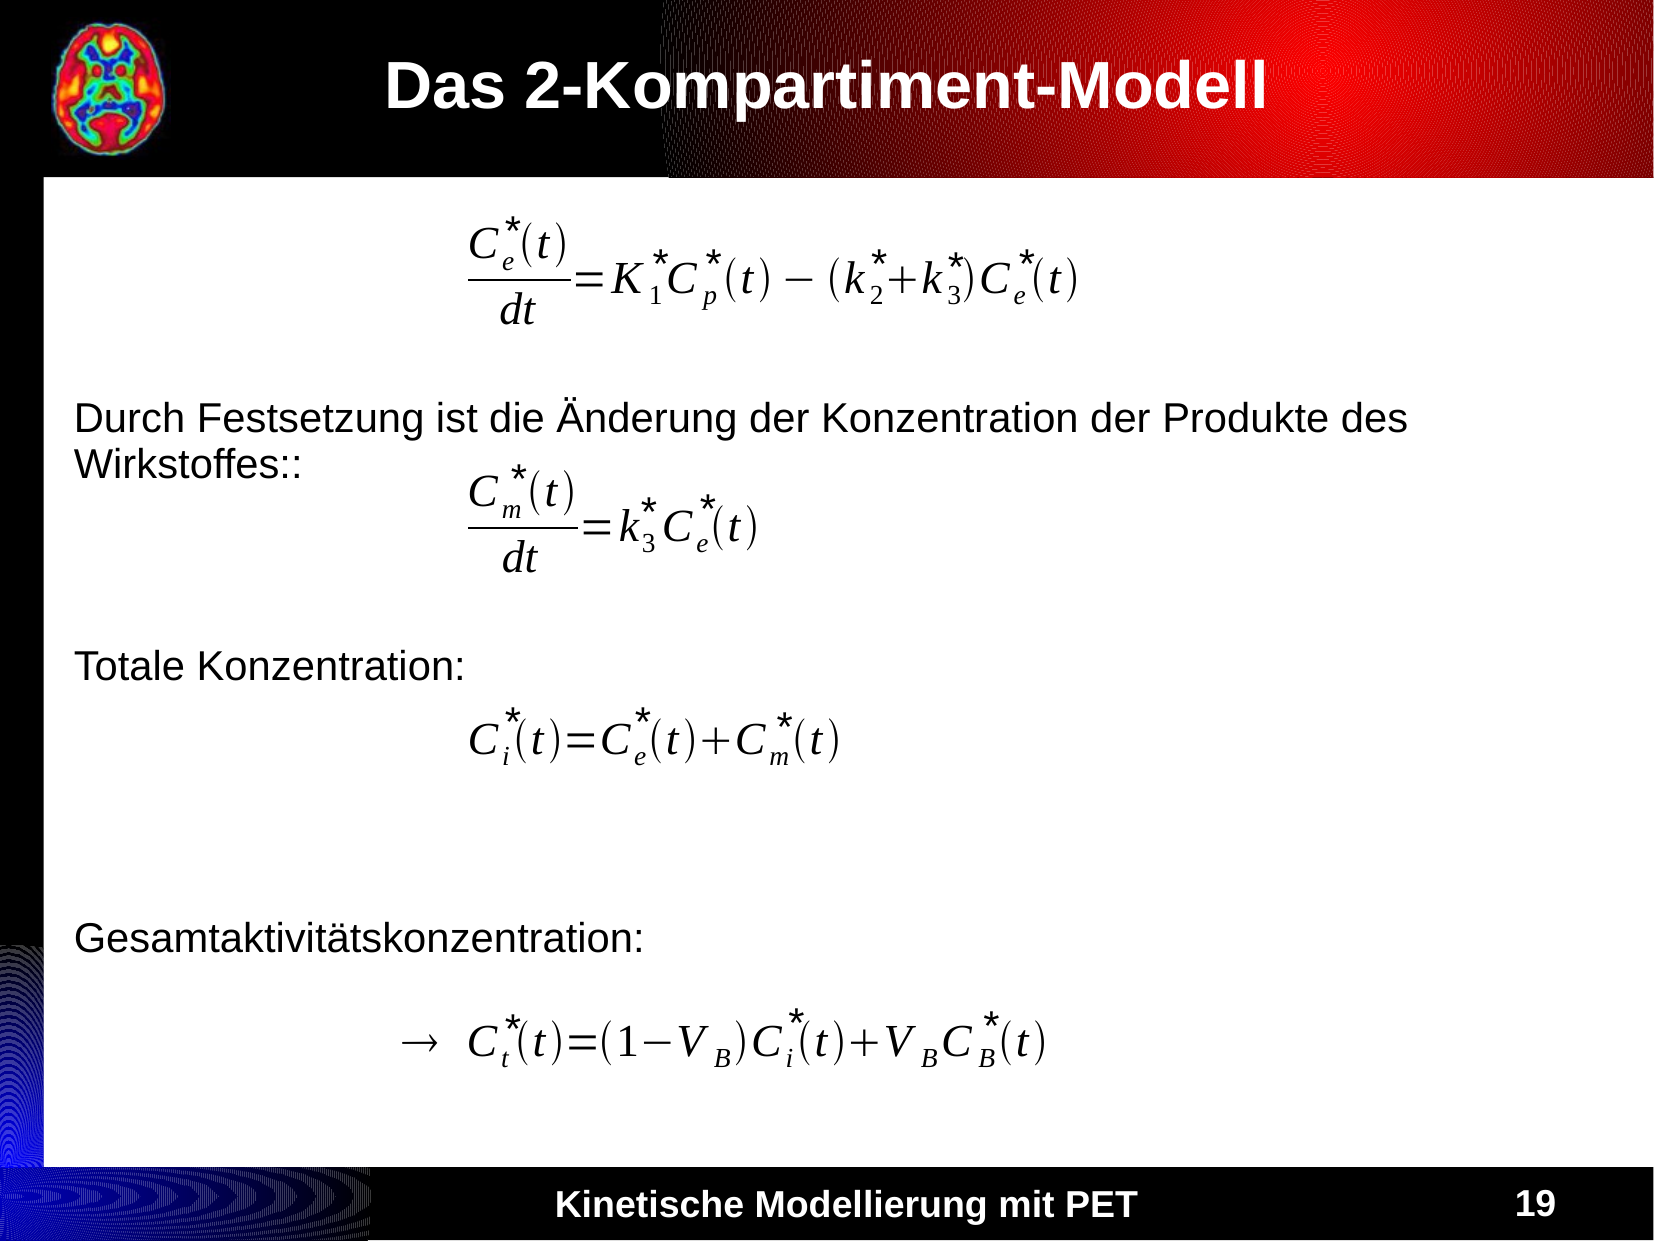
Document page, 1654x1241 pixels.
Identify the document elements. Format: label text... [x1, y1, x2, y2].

text_box * [933, 236, 993, 298]
chart [430, 218, 1091, 337]
text_box Gesamtaktivitätskonzentration: [59, 907, 1595, 969]
chart [892, 1015, 1060, 1075]
text_box * [490, 200, 550, 263]
text_box 55 [1422, 1175, 1649, 1234]
title Das 2-Kompartiment-Modell [115, 11, 1539, 160]
text_box * [697, 233, 751, 296]
text_box Totale Konzentration: [59, 635, 1565, 697]
picture [51, 17, 115, 160]
text_box * [496, 448, 556, 511]
text_box * [773, 992, 892, 1105]
text_box Kinetische Modellierung mit PET [512, 1176, 1182, 1235]
chart [430, 496, 771, 585]
chart [433, 713, 853, 773]
text_box * [625, 481, 686, 544]
text_box [0, 0, 1654, 1241]
text_box * [490, 690, 550, 753]
text_box * [685, 478, 745, 540]
text_box * [856, 233, 916, 296]
text_box * [490, 998, 550, 1096]
text_box Durch Festsetzung ist die Änderung der Konzentration der Produkte des Wirkstoffes:: [59, 387, 1595, 496]
text_box * [637, 233, 697, 296]
chart [388, 1015, 490, 1075]
text_box * [761, 696, 821, 759]
text_box * [968, 995, 1028, 1058]
text_box * [1003, 233, 1063, 325]
text_box * [620, 690, 680, 753]
chart [550, 1015, 773, 1075]
